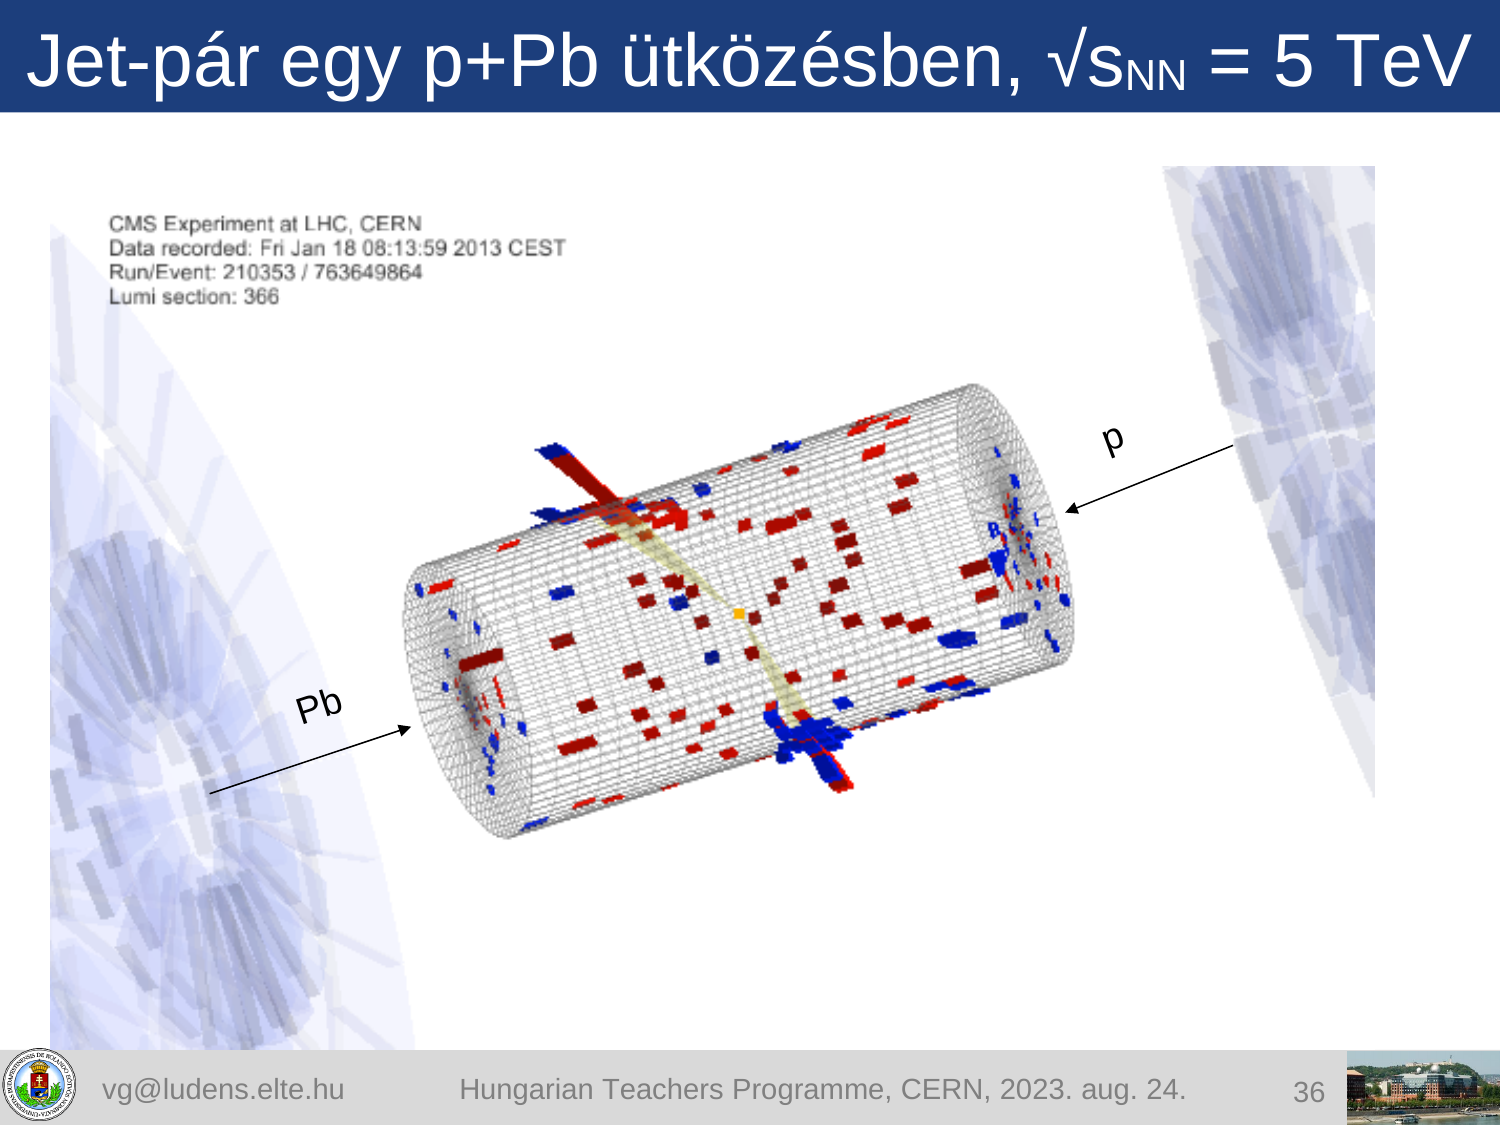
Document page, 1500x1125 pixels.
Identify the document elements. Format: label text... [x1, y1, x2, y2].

picture [1347, 1051, 1500, 1125]
picture [2, 166, 1375, 1121]
text_box p [1078, 397, 1147, 473]
text_box Pb [273, 663, 365, 745]
title Jet-pár egy p+Pb ütközésben, √sNN = 5 TeV [0, 0, 1500, 113]
